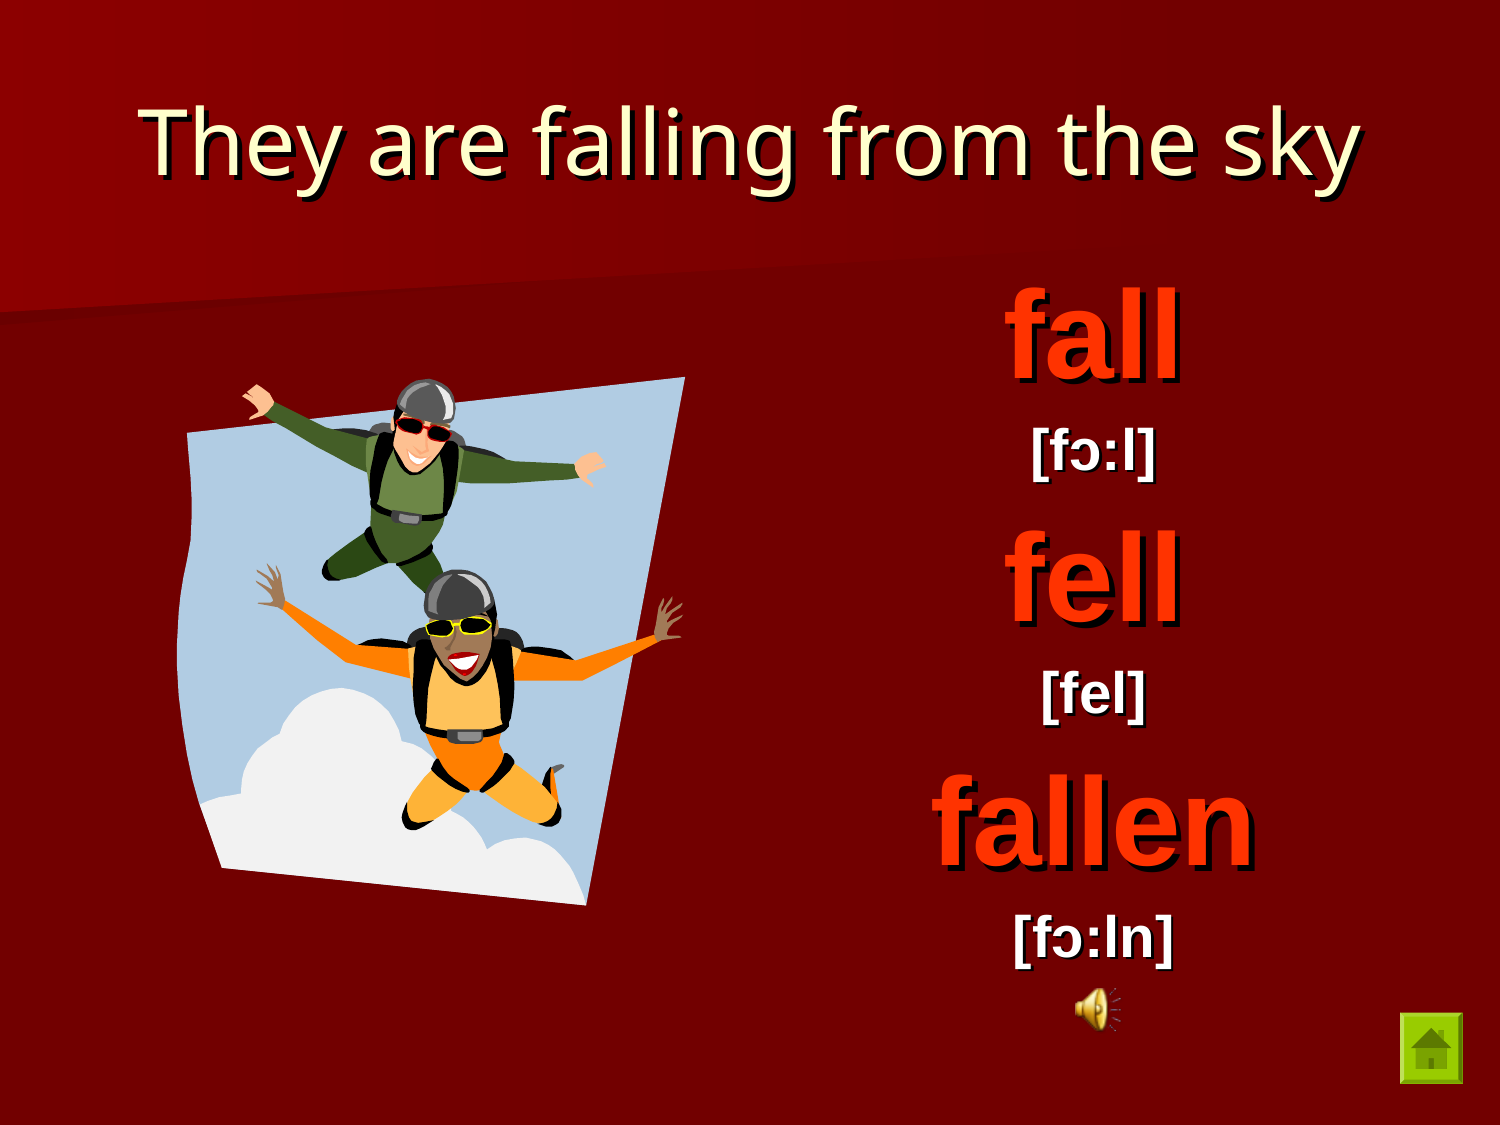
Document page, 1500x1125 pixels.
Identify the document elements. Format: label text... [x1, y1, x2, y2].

list fall [fɔ:l] fell [fel] fallen [fɔ:ln] [762, 262, 1426, 1000]
picture [1074, 987, 1126, 1038]
picture [174, 375, 687, 908]
title They are falling from the sky [75, 45, 1426, 233]
text_box [1401, 1012, 1463, 1084]
